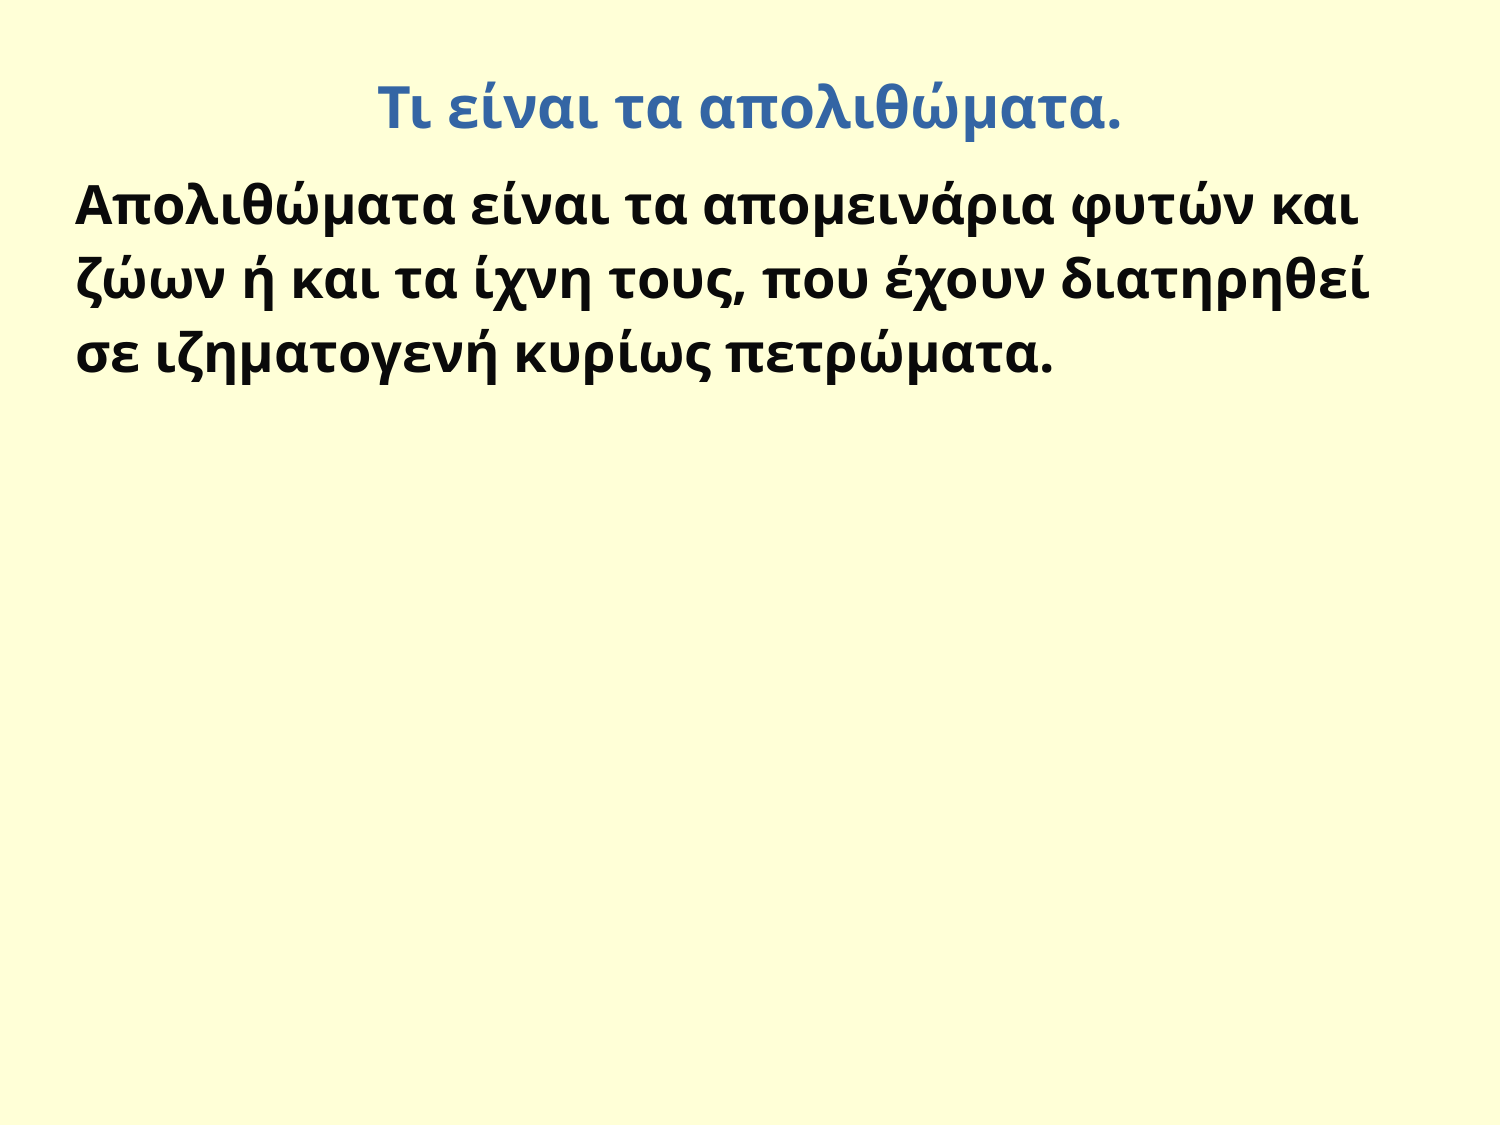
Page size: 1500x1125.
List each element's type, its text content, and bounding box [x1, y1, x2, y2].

title Τι είναι τα απολιθώματα. [75, 44, 1425, 166]
list Απολιθώματα είναι τα απομεινάρια φυτών και ζώων ή και τα ίχνη τους, που έχουν διατηρηθεί σε ιζηματογενή κυρίως πετρώματα. [75, 166, 1425, 819]
